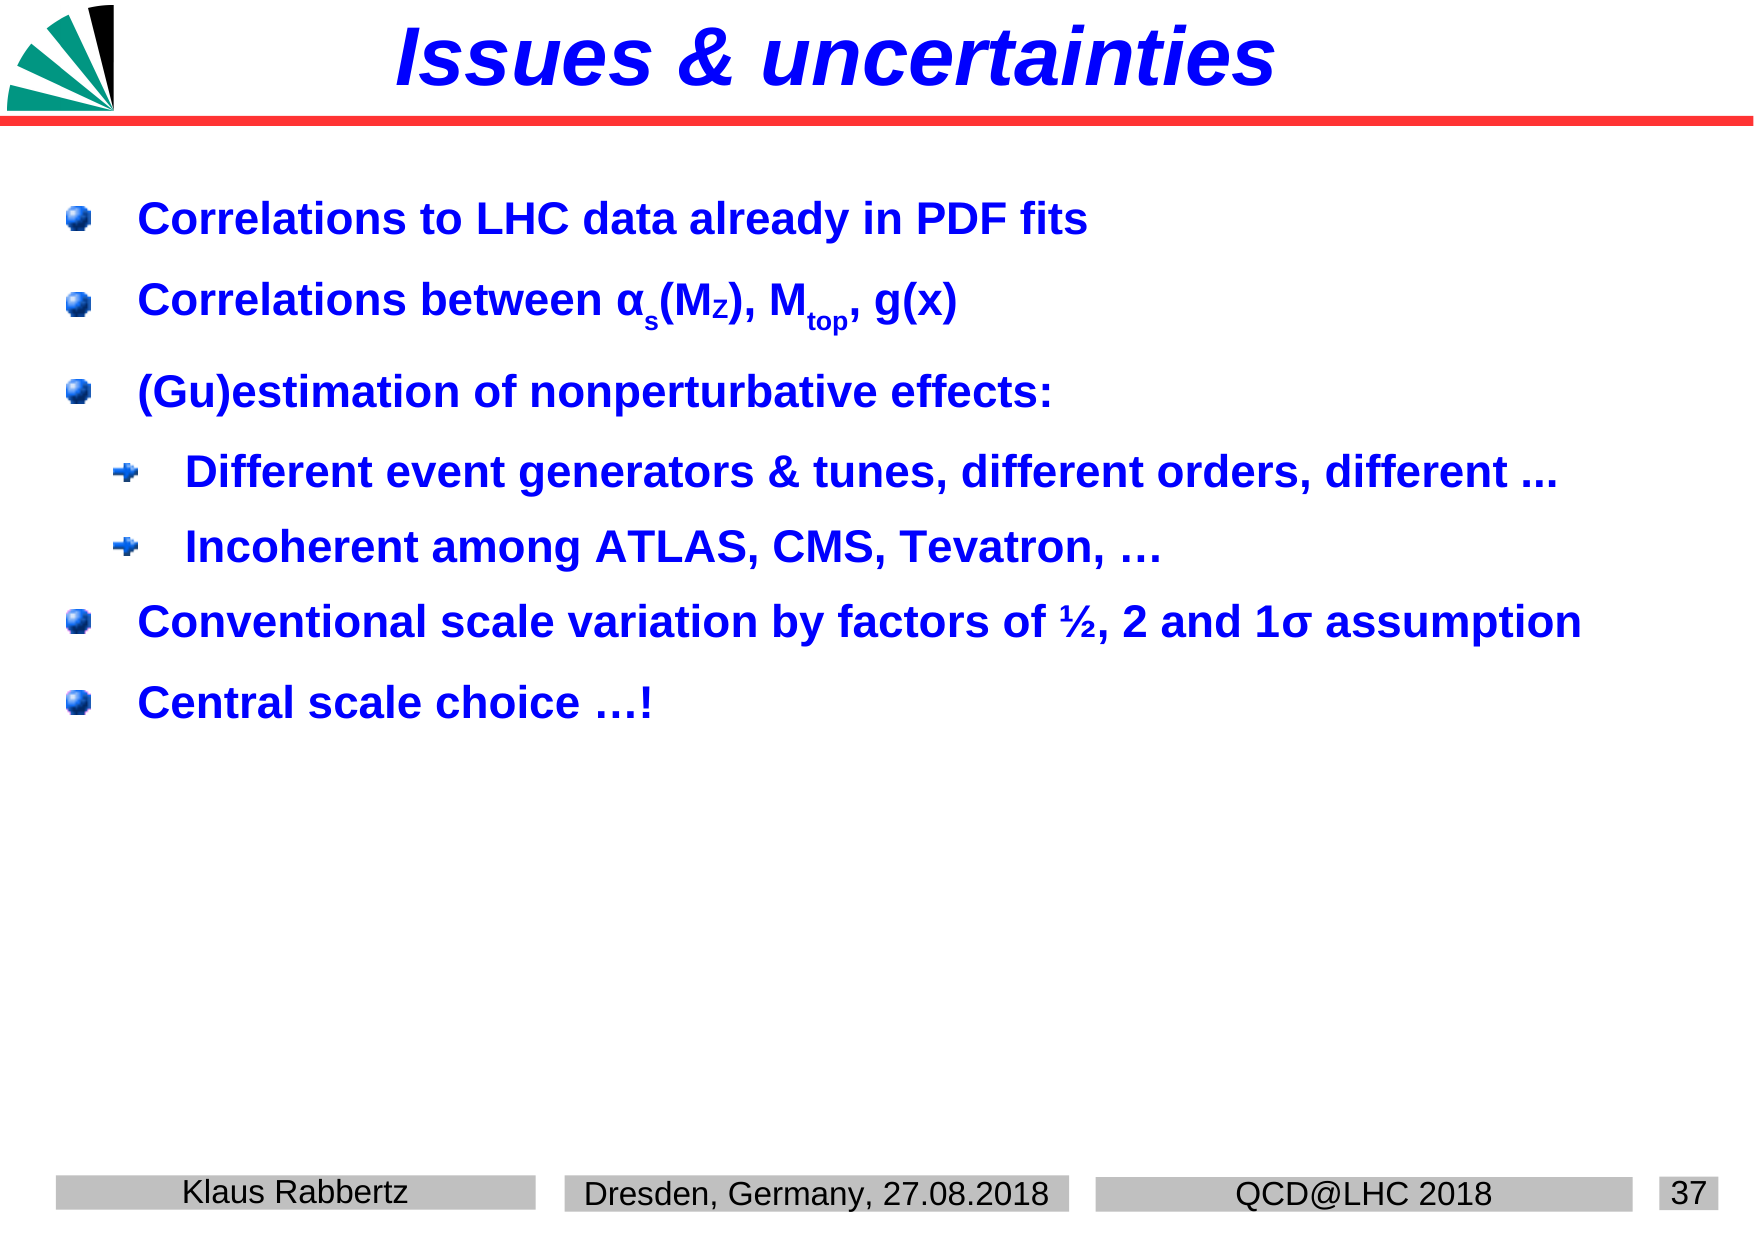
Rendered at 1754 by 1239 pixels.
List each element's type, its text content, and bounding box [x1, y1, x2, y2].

picture [7, 5, 114, 112]
list Correlations to LHC data already in PDF fits Correlations between αs(MZ), Mtop, g(x) (Gu)estimation of nonperturbative effects: Different event generators & tunes, different orders, different ... Incoherent among ATLAS, CMS, Tevatron, … Conventional scale variation by factors of ½, 2 and 1σ assumption Central scale choice …! [54, 193, 1697, 814]
title Issues & uncertainties [129, 0, 1545, 114]
